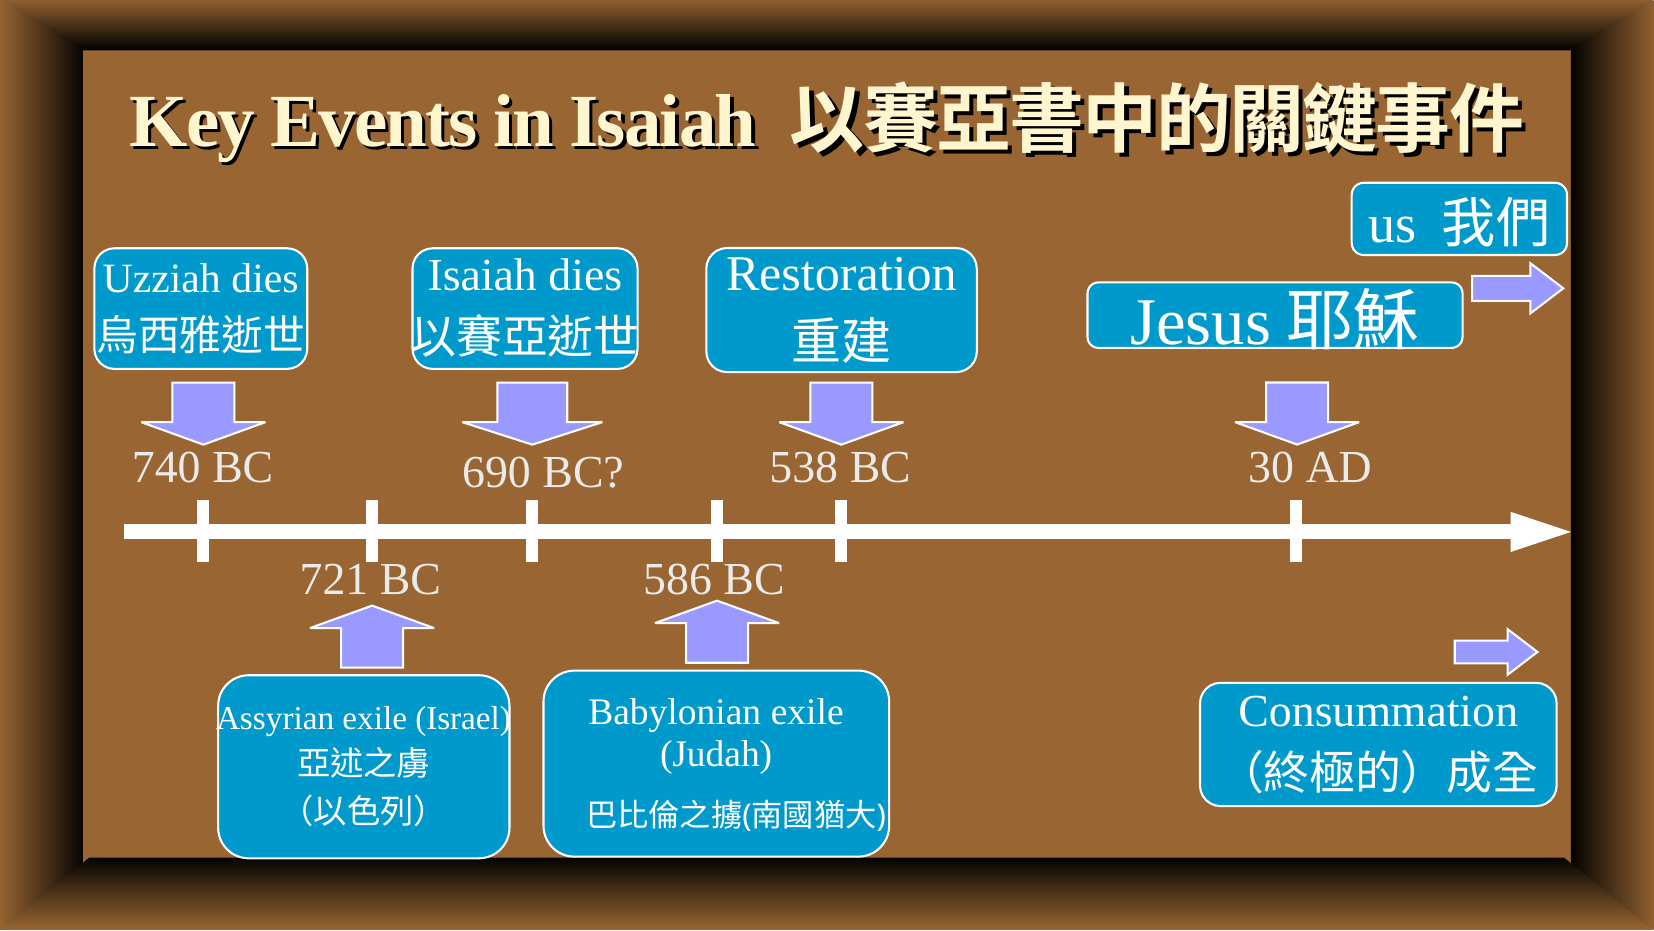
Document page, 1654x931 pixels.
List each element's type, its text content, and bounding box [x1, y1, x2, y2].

text_box Consummation （終極的）成全 [1200, 682, 1557, 807]
text_box 721 BC [250, 546, 545, 636]
text_box Isaiah dies 以賽亞逝世 [412, 248, 638, 369]
text_box Restoration 重建 [706, 248, 977, 373]
text_box Uzziah dies 烏西雅逝世 [94, 248, 308, 369]
text_box [341, 636, 404, 668]
text_box [1472, 263, 1564, 314]
text_box [462, 382, 603, 438]
text_box 586 BC [582, 546, 913, 636]
text_box 690 BC? [389, 438, 715, 528]
text_box 538 BC [731, 434, 1063, 523]
text_box 740 BC [82, 434, 373, 523]
text_box [141, 382, 266, 434]
text_box 30 AD [1187, 433, 1519, 523]
text_box Babylonian exile (Judah) 巴比倫之擄(南國猶大) [543, 670, 890, 857]
text_box [686, 636, 749, 663]
text_box Assyrian exile (Israel) 亞述之虜 （以色列） [218, 675, 510, 859]
text_box Jesus耶穌 [1087, 282, 1463, 348]
text_box [779, 382, 904, 434]
text_box [1454, 629, 1538, 675]
text_box us 我們 [1351, 182, 1568, 256]
title Key Events in Isaiah 以賽亞書中的關鍵事件 [111, 59, 1543, 259]
text_box [1235, 382, 1360, 433]
